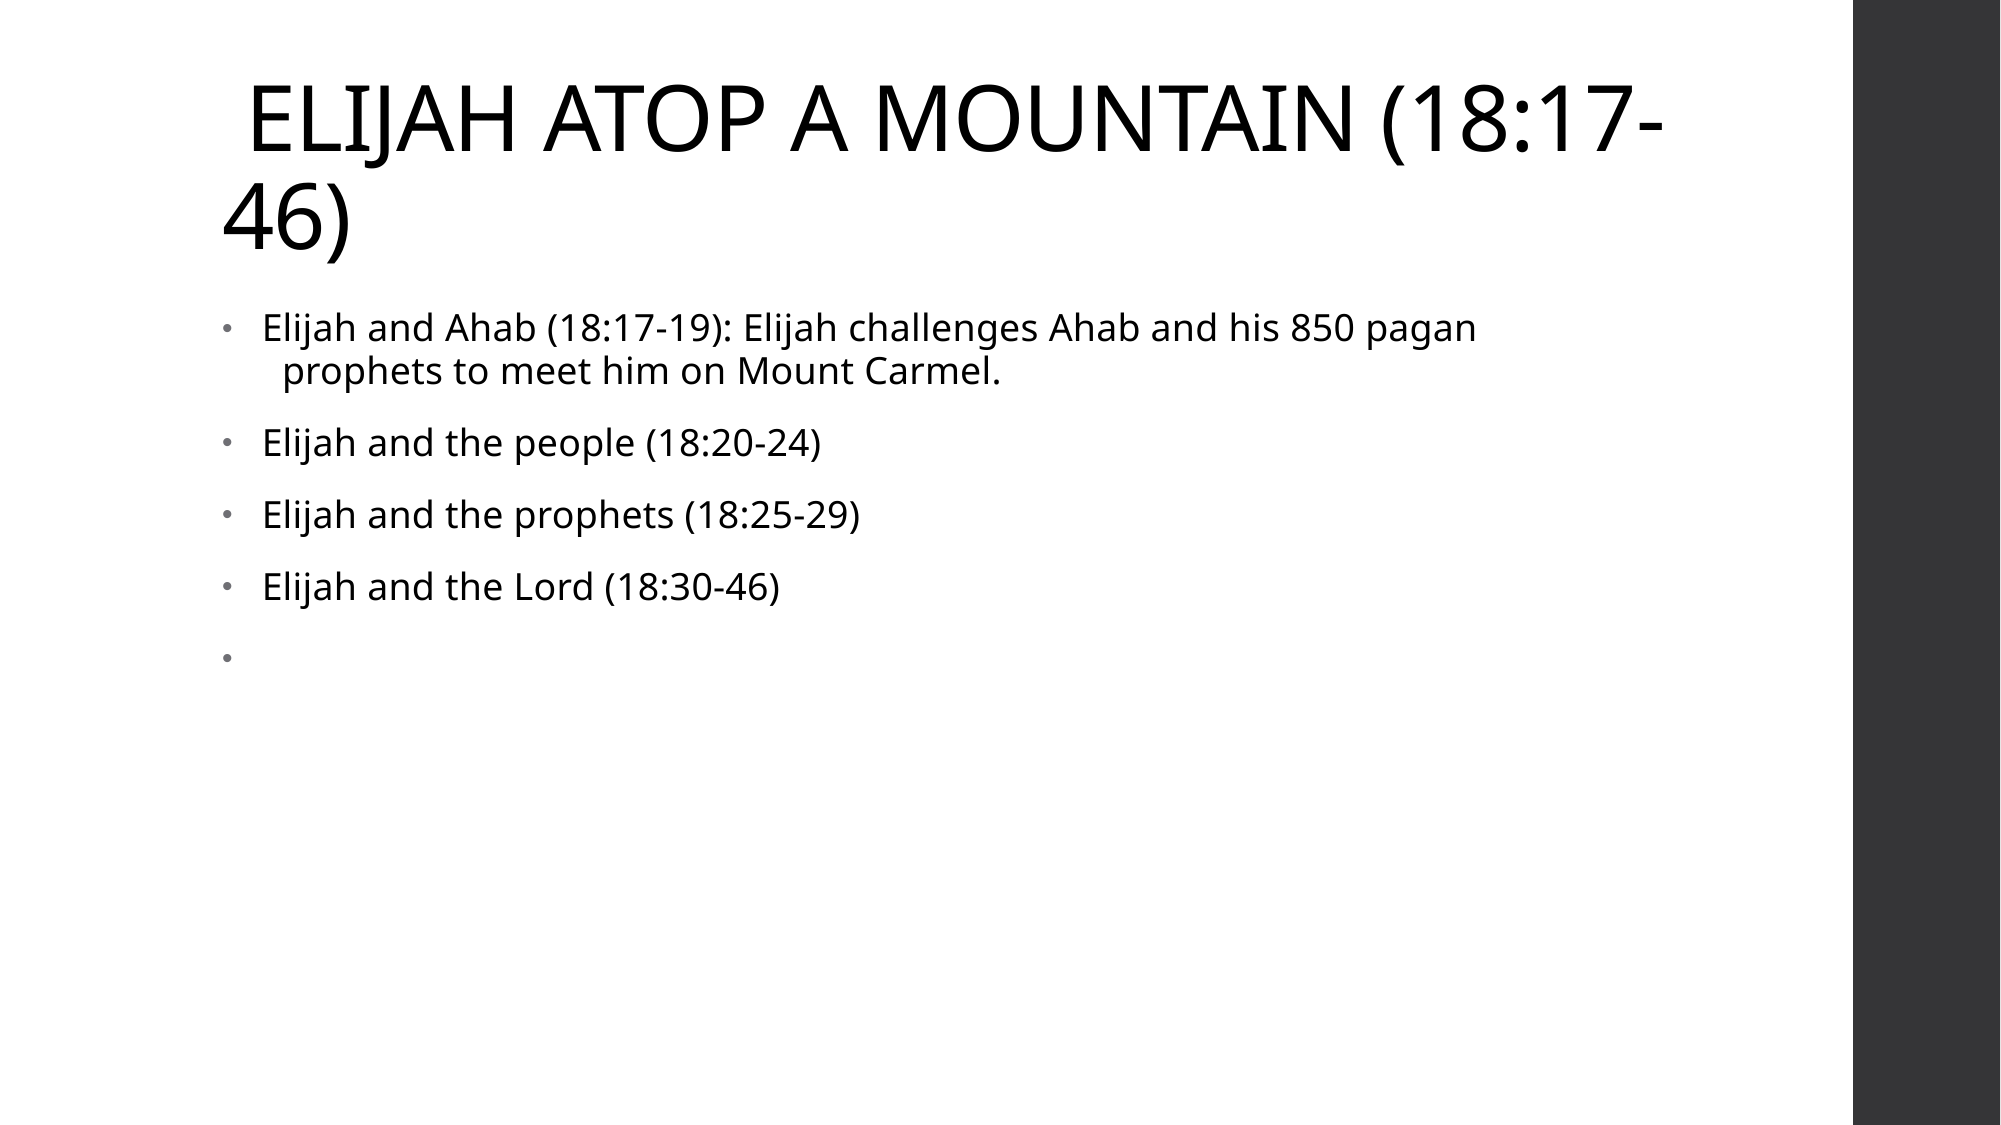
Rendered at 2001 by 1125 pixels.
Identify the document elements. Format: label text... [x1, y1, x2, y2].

title ELIJAH ATOP A MOUNTAIN (18:17-46) [206, 60, 1797, 278]
list Elijah and Ahab (18:17-19): Elijah challenges Ahab and his 850 pagan prophets to meet him on Mount Carmel. Elijah and the people (18:20-24) Elijah and the prophets (18:25-29) Elijah and the Lord (18:30-46) [206, 299, 1617, 1014]
